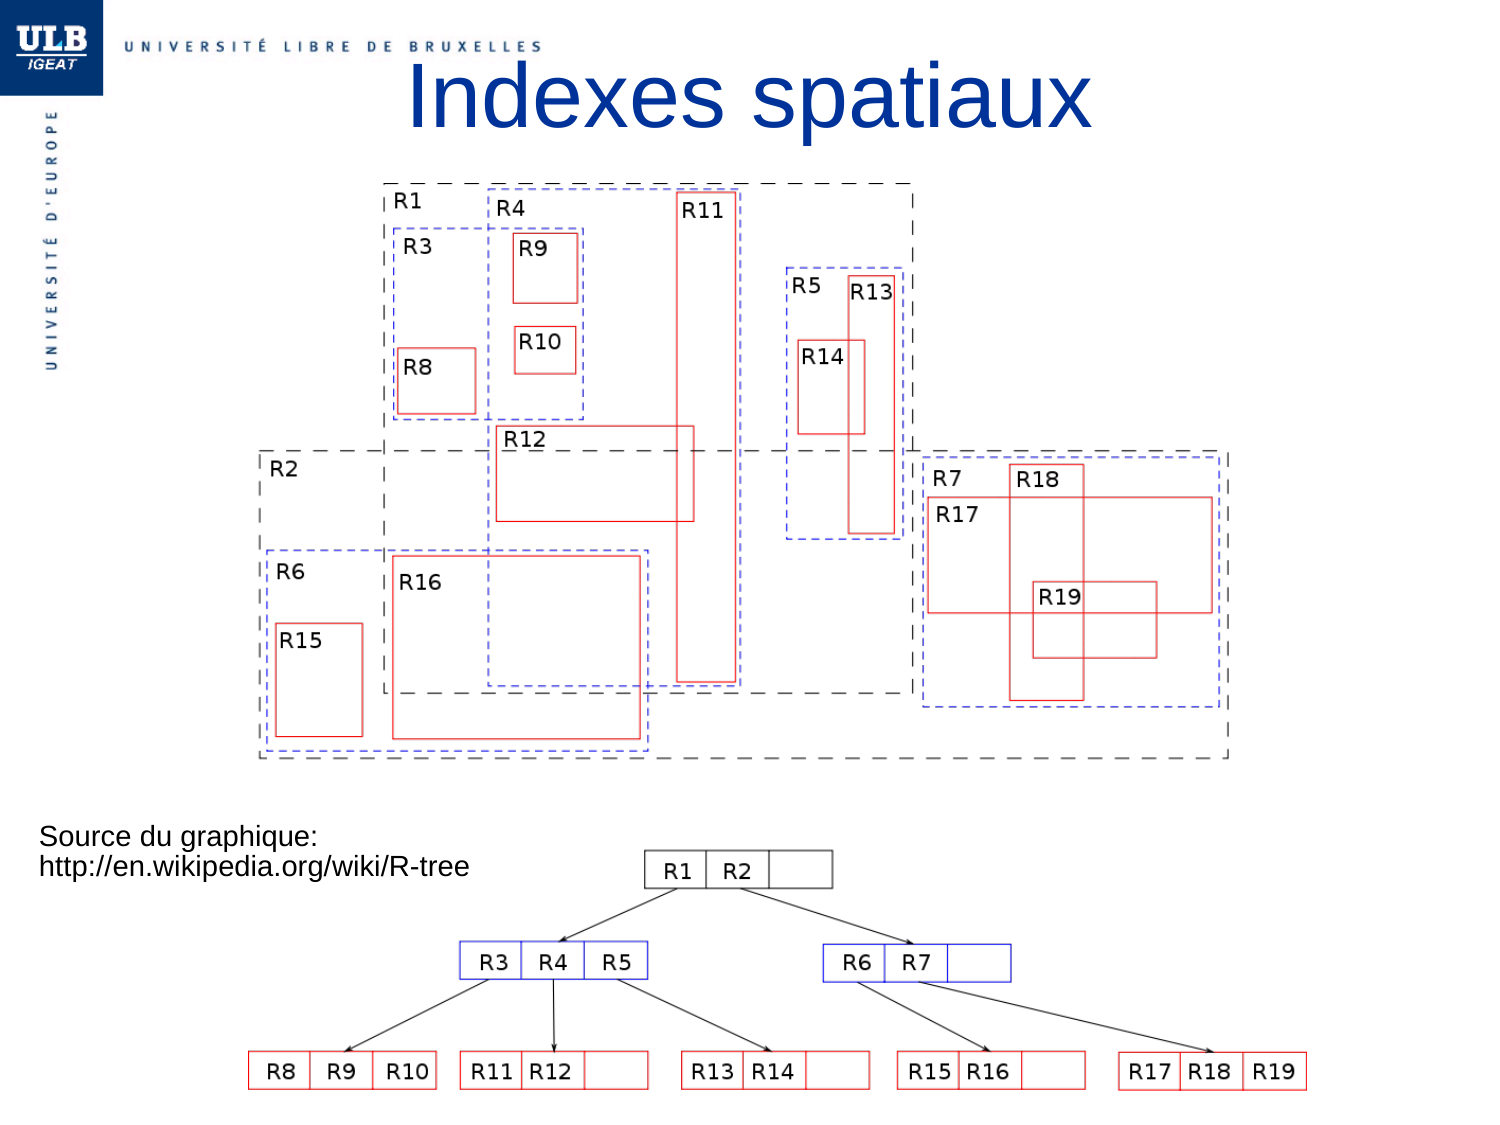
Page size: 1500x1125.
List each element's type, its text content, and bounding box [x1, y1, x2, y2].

title Indexes spatiaux [75, 21, 1425, 178]
text_box Source du graphique: http://en.wikipedia.org/wiki/R-tree [24, 814, 486, 893]
picture [0, 0, 1500, 1125]
